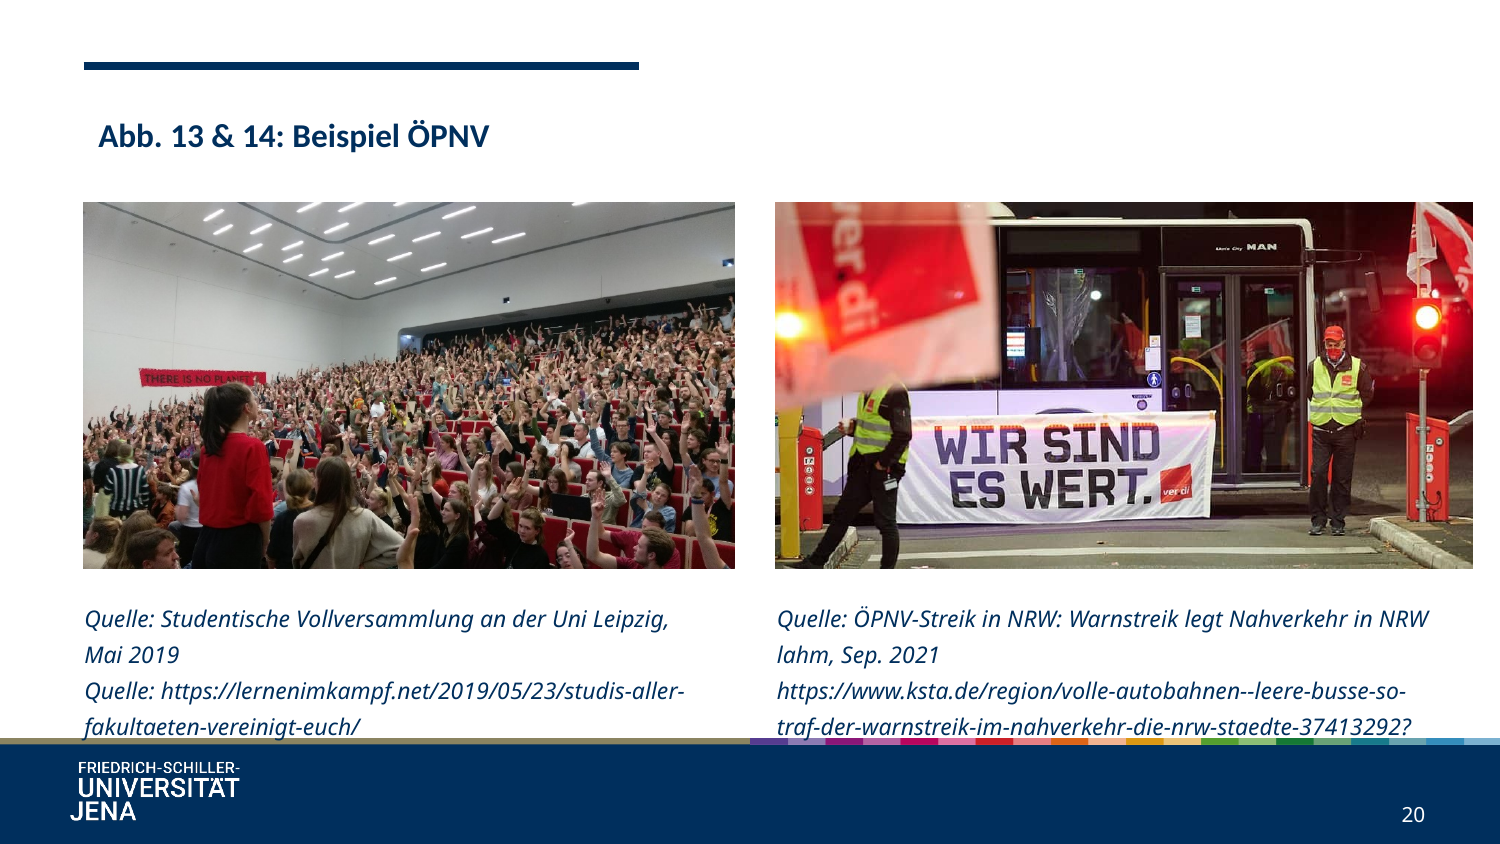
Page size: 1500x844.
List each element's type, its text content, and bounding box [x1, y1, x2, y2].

text_box Abb. 13 & 14: Beispiel ÖPNV [83, 106, 931, 162]
text_box Quelle: Studentische Vollversammlung an der Uni Leipzig, Mai 2019 Quelle: https://lernenimkampf.net/2019/05/23/studis-aller-fakultaeten-vereinigt-euch/ [59, 581, 726, 721]
picture [83, 202, 735, 569]
picture [775, 202, 1473, 569]
picture [750, 738, 1500, 745]
picture [68, 755, 241, 827]
text_box Quelle: ÖPNV-Streik in NRW: Warnstreik legt Nahverkehr in NRW lahm, Sep. 2021 https://www.ksta.de/region/volle-autobahnen--leere-busse-so-traf-der-warnstreik-im-nahverkehr-die-nrw-staedte-37413292?cb=1663161454353& [751, 581, 1462, 721]
